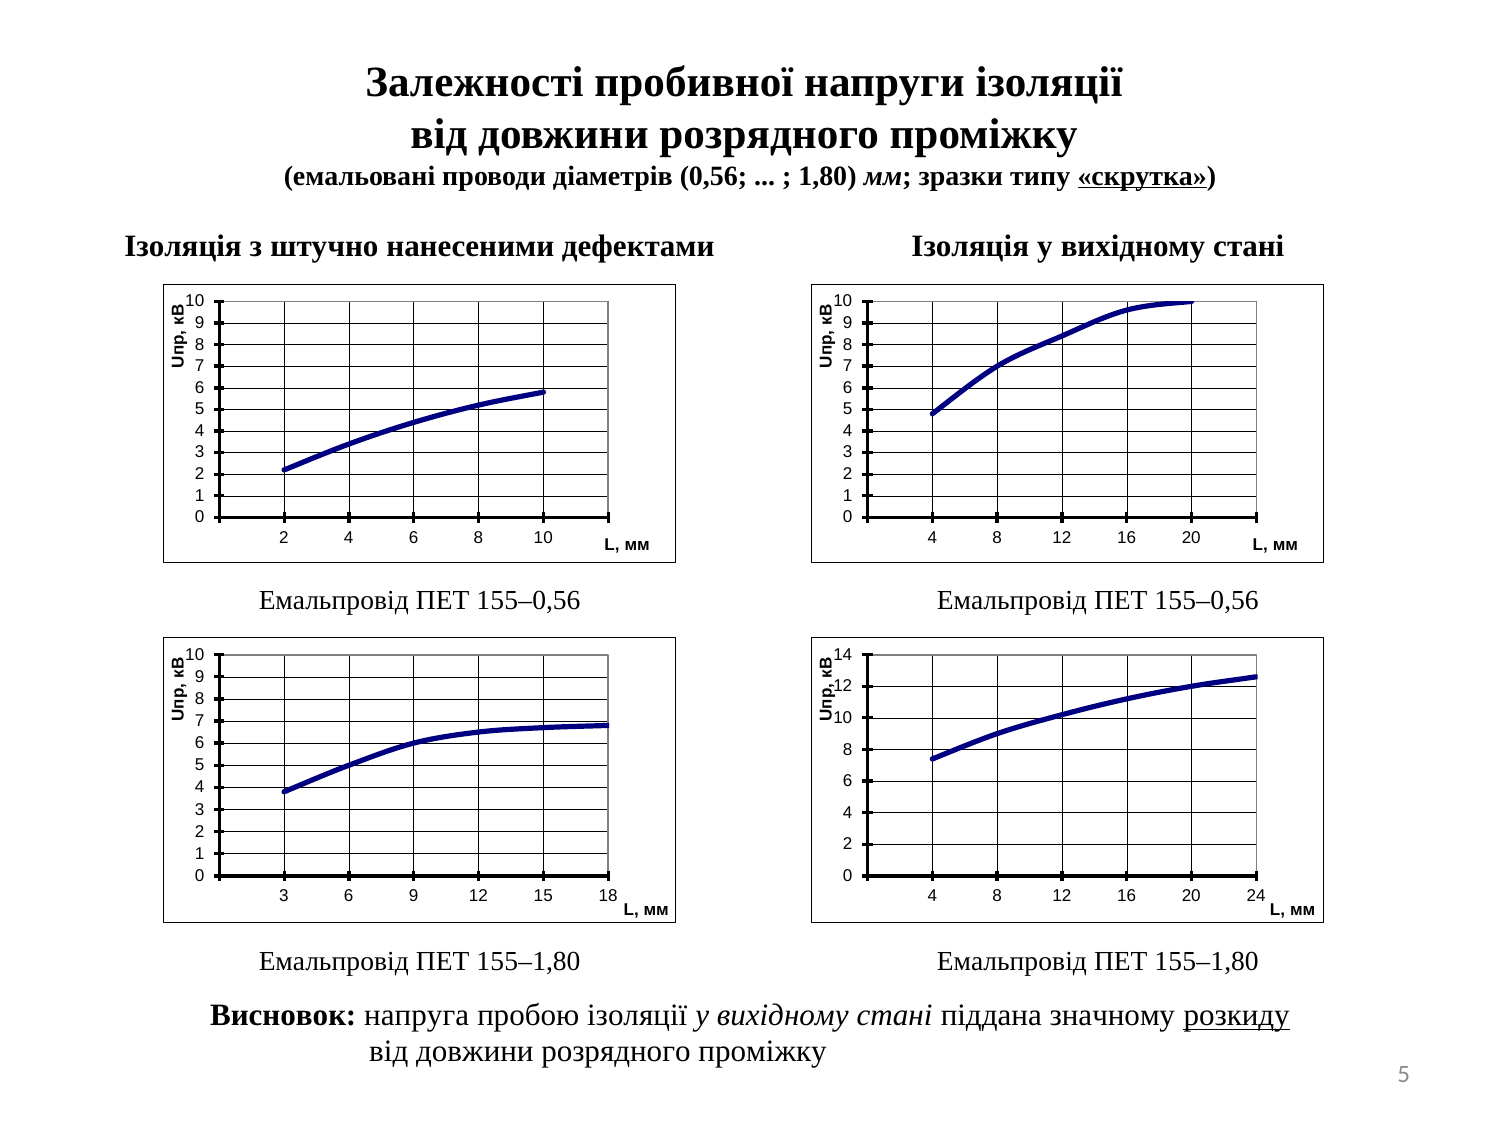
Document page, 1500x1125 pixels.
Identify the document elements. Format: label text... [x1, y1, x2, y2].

title Залежності пробивної напруги ізоляції від довжини розрядного проміжку (емальовані проводи діаметрів (0,56; ... ; 1,80) мм; зразки типу «скрутка») [75, 45, 1425, 233]
slide_number <номер> [1074, 1071, 1425, 1103]
picture [76, 208, 1435, 1071]
